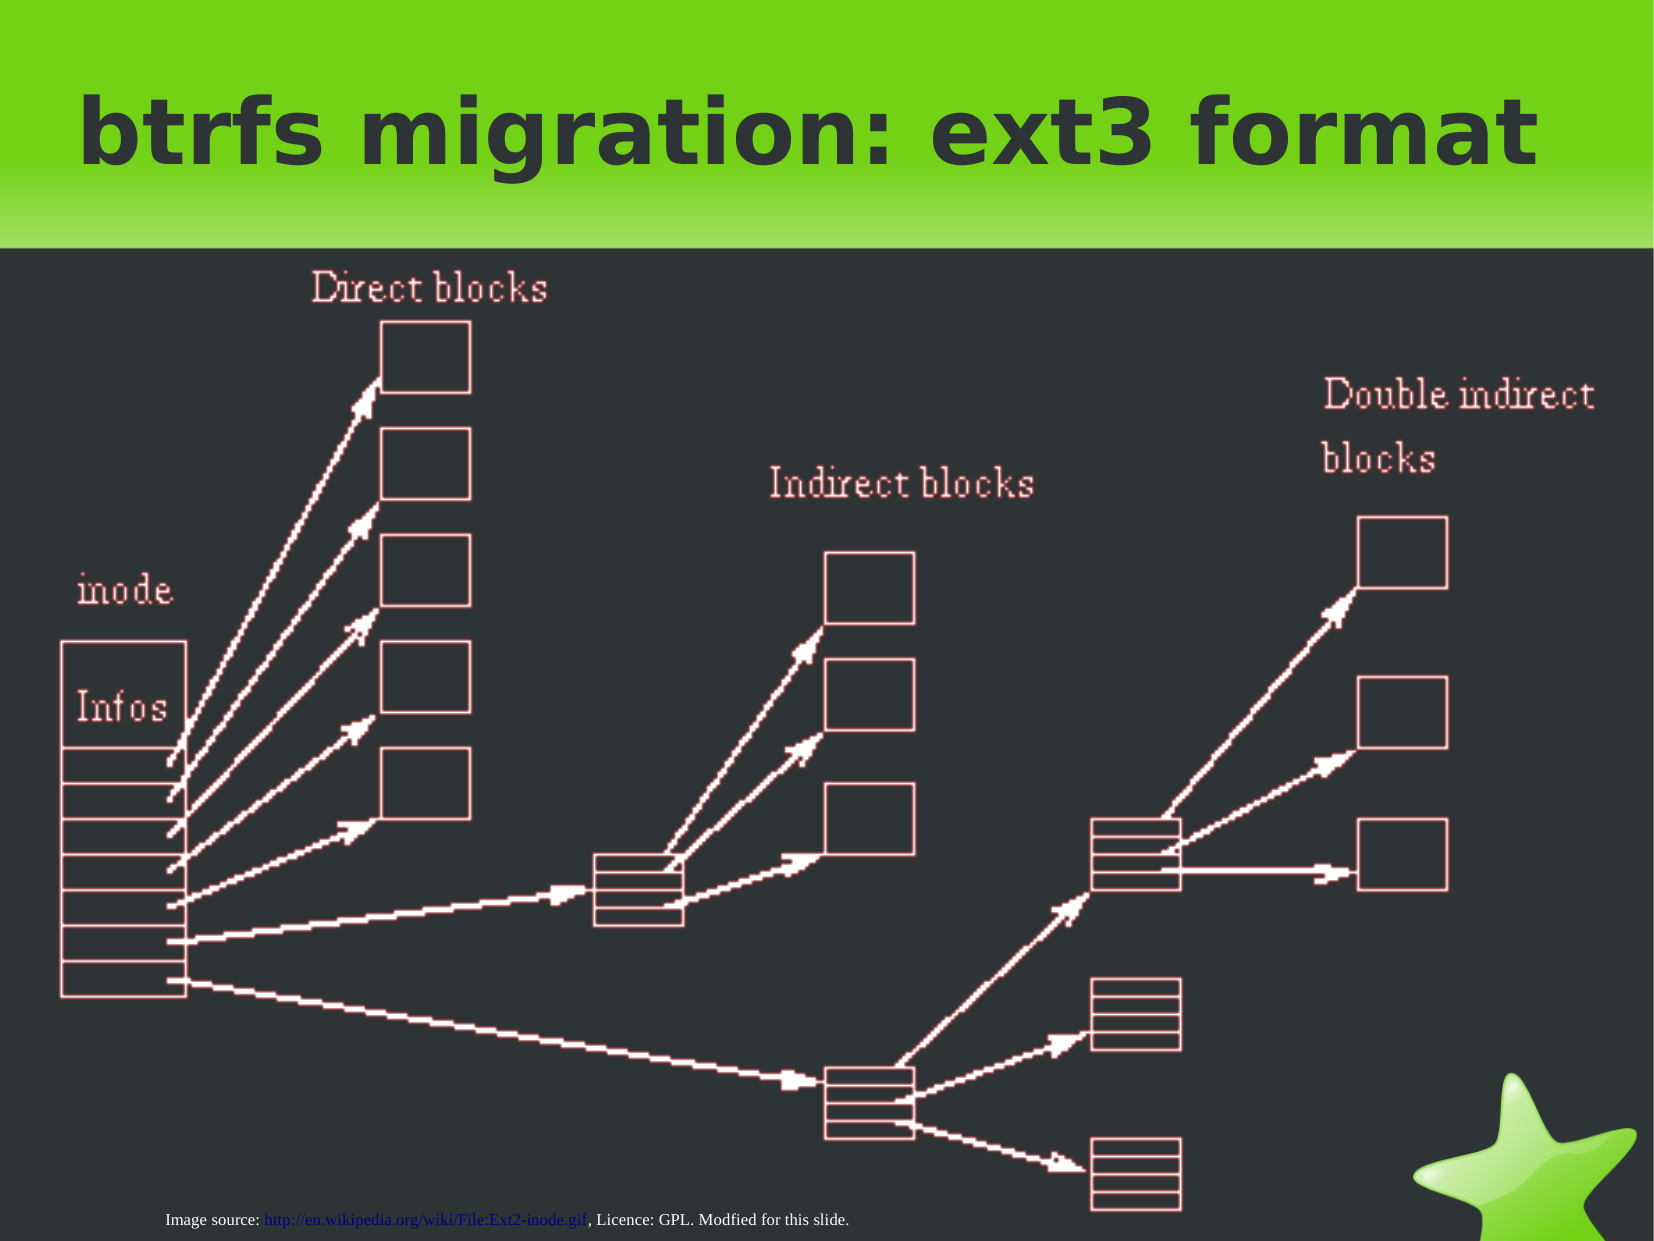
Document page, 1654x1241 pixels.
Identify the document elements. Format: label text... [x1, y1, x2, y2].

list Image source: http://en.wikipedia.org/wiki/File:Ext2-inode.gif, Licence: GPL. Modfied for this slide. [76, 1210, 1565, 1241]
chart [82, 290, 1571, 681]
picture [0, 0, 1654, 1241]
title btrfs migration: ext3 format [76, 29, 1565, 236]
